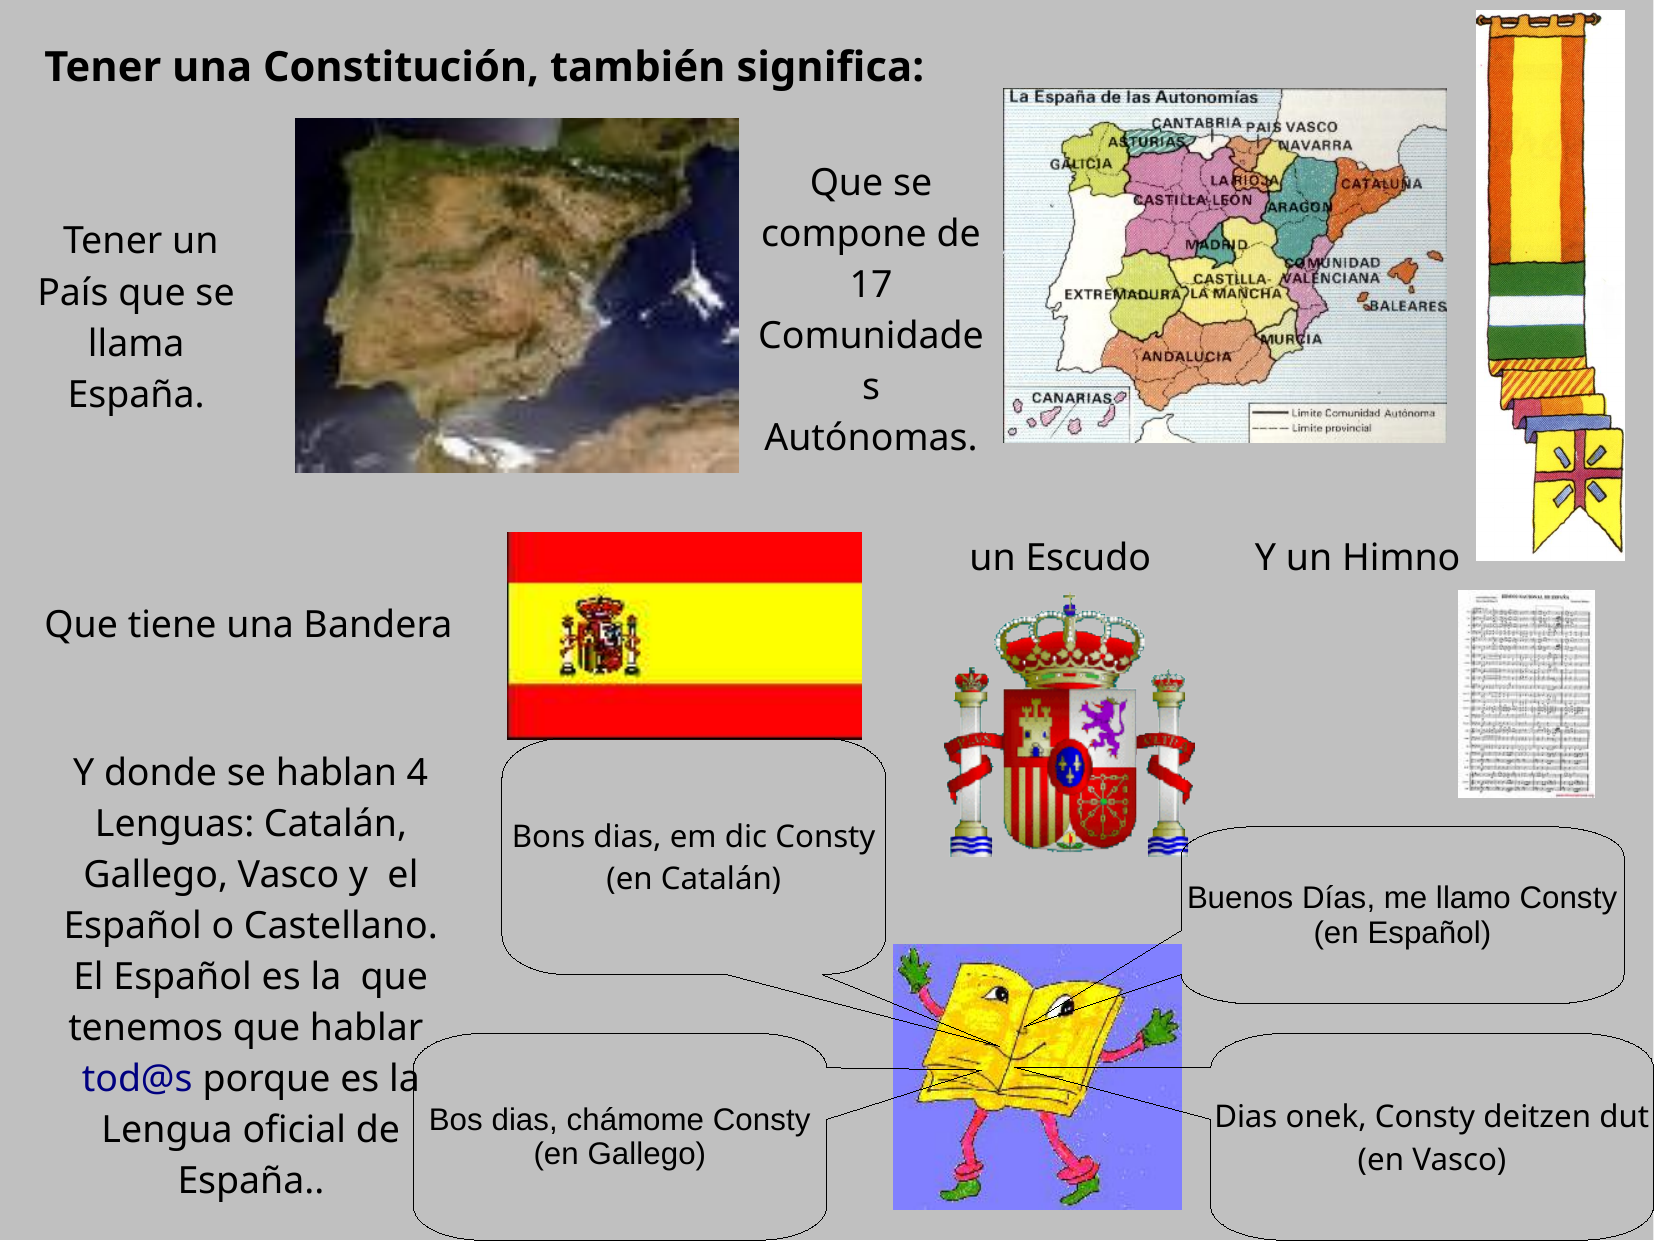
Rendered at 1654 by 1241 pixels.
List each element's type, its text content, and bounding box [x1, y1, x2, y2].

picture [1476, 10, 1625, 562]
text_box Bons dias, em dic Consty (en Catalán) [501, 738, 1000, 1047]
text_box Que se compone de 17 Comunidades Autónomas. [738, 147, 1004, 473]
picture [944, 592, 1195, 857]
text_box Que tiene una Bandera [29, 590, 502, 680]
text_box un Escudo [944, 523, 1211, 591]
picture [295, 118, 739, 473]
text_box Bos dias, chámome Consty (en Gallego) [413, 1033, 982, 1241]
text_box Buenos Días, me llamo Consty (en Español) [1024, 826, 1625, 1027]
text_box Tener una Constitución, también significa: [29, 29, 975, 103]
picture [507, 532, 862, 740]
text_box Y donde se hablan 4 Lenguas: Catalán, Gallego, Vasco y el Español o Castellano. El Español es la que tenemos que hablar tod@s porque es la Lengua oficial de España.. [29, 738, 473, 1224]
text_box Tener un País que se llama España. [0, 206, 273, 389]
picture [893, 944, 1182, 1210]
picture [1003, 88, 1447, 443]
text_box Dias onek, Consty deitzen dut (en Vasco) [1014, 1033, 1654, 1241]
text_box Y un Himno [1240, 523, 1477, 591]
picture [1458, 590, 1595, 798]
